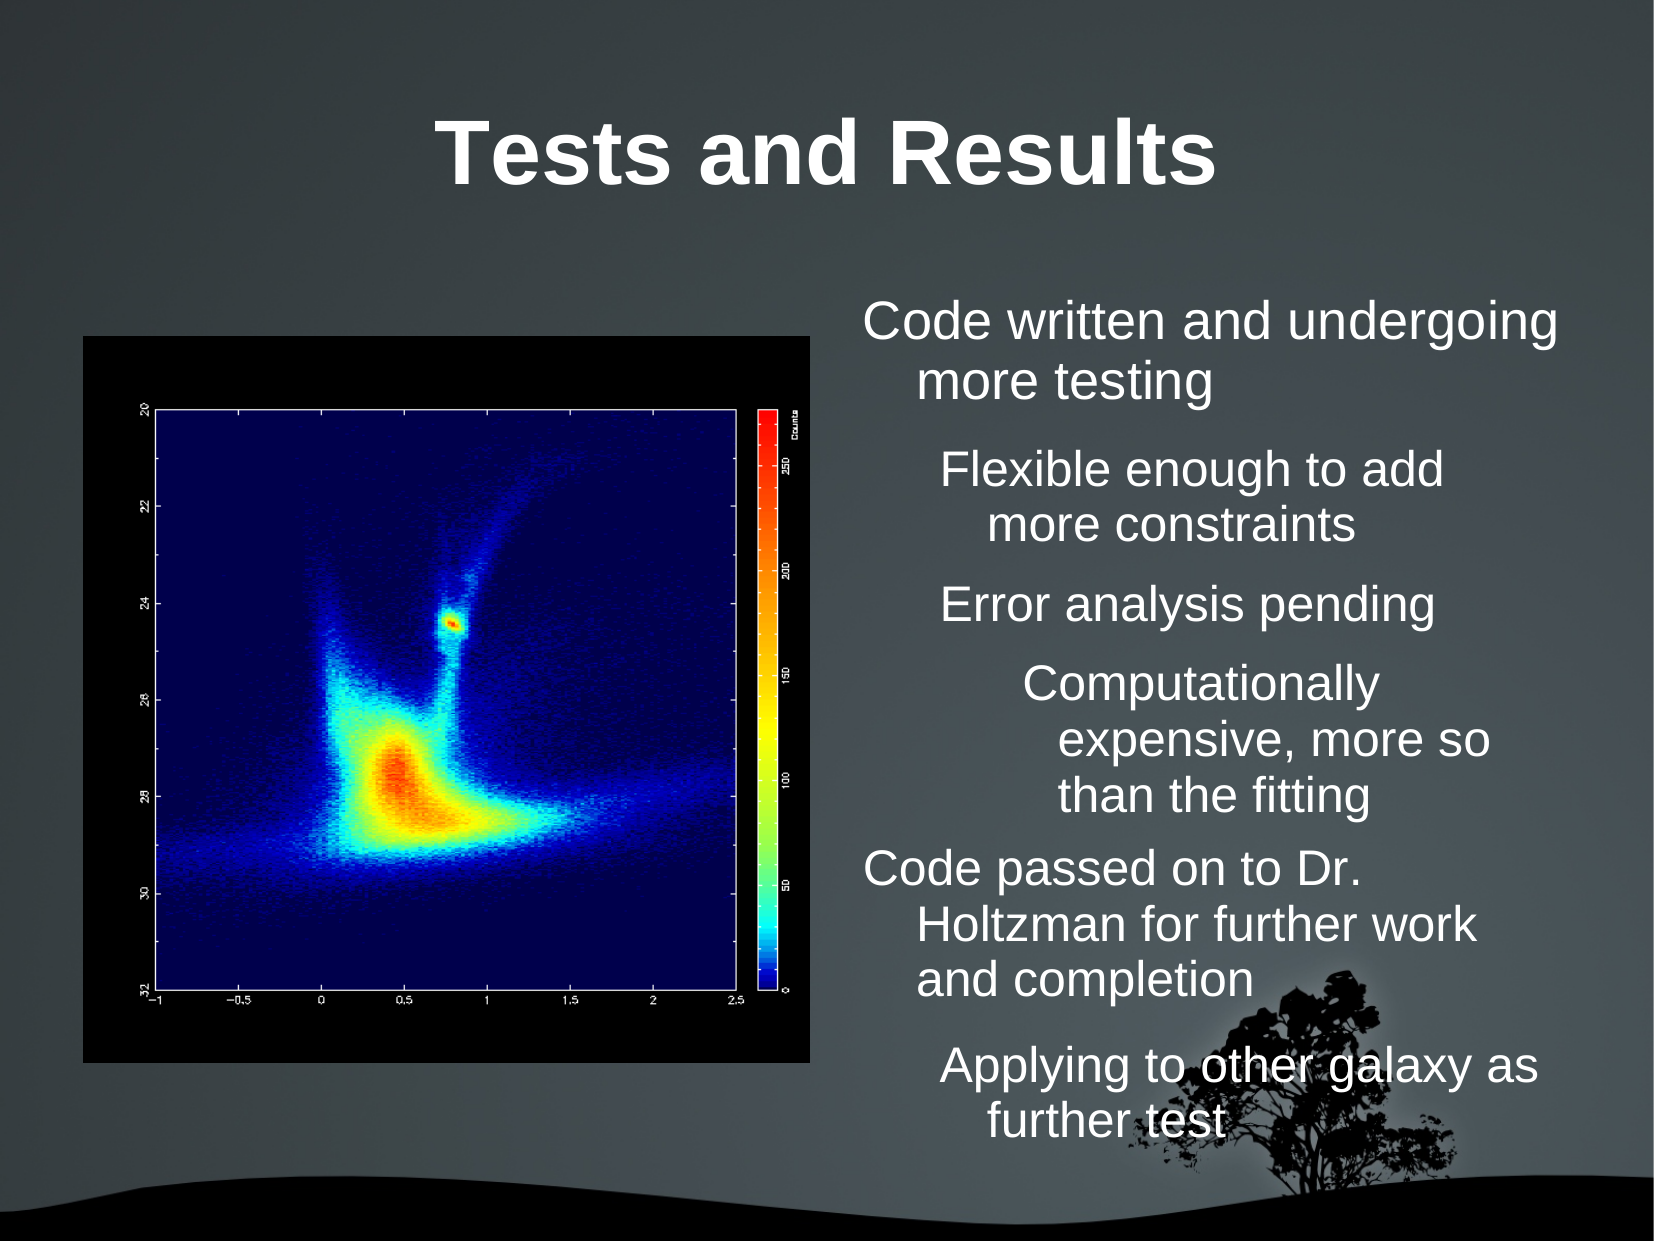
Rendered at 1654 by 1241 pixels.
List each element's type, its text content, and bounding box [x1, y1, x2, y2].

list Code written and undergoing more testing Flexible enough to add more constraints Error analysis pending Computationally expensive, more so than the fitting Code passed on to Dr. Holtzman for further work and completion Applying to other galaxy as further test [845, 290, 1572, 1149]
title Tests and Results [82, 49, 1571, 257]
picture [0, 0, 1654, 1241]
